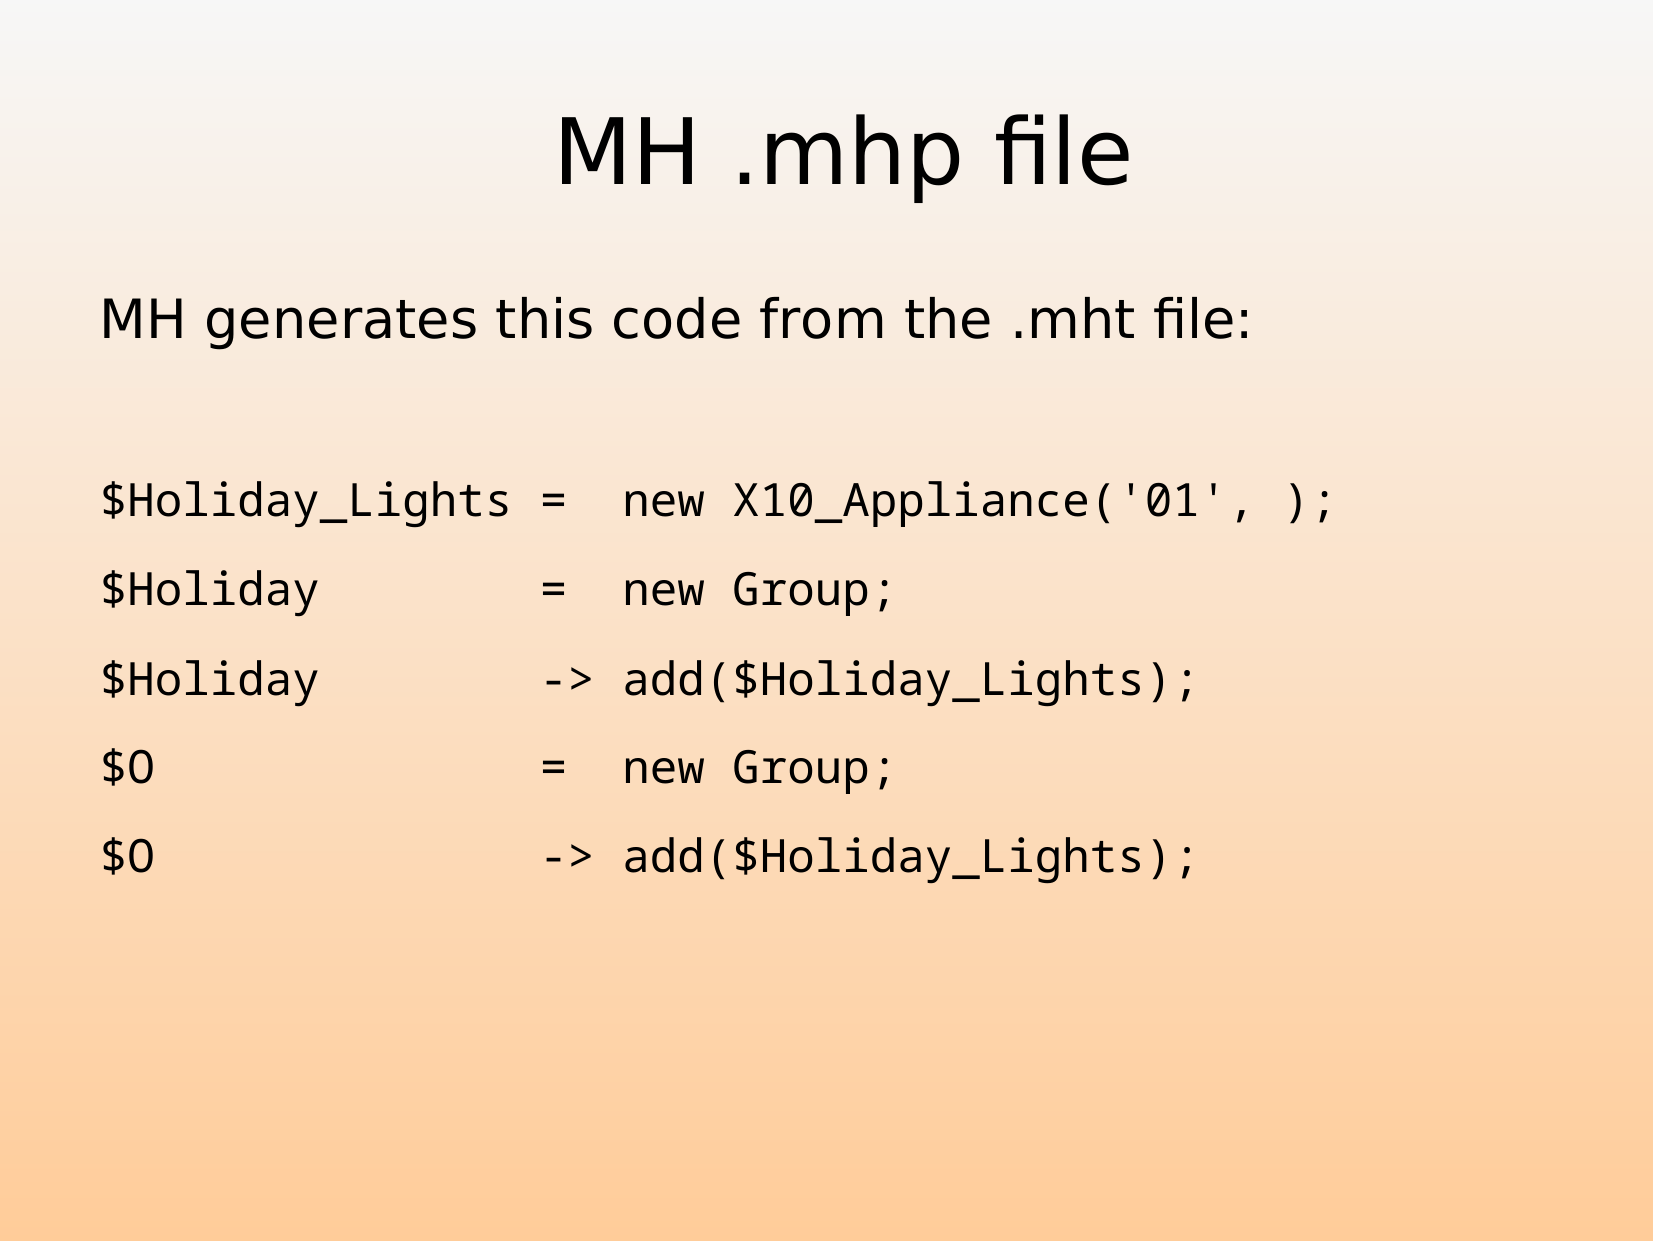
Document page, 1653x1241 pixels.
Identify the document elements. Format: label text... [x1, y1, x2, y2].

list MH generates this code from the .mht file: $Holiday_Lights = new X10_Appliance('01', ); $Holiday = new Group; $Holiday -> add($Holiday_Lights); $O = new Group; $O -> add($Holiday_Lights); [82, 290, 1570, 1109]
title MH .mhp file [82, 49, 1570, 257]
